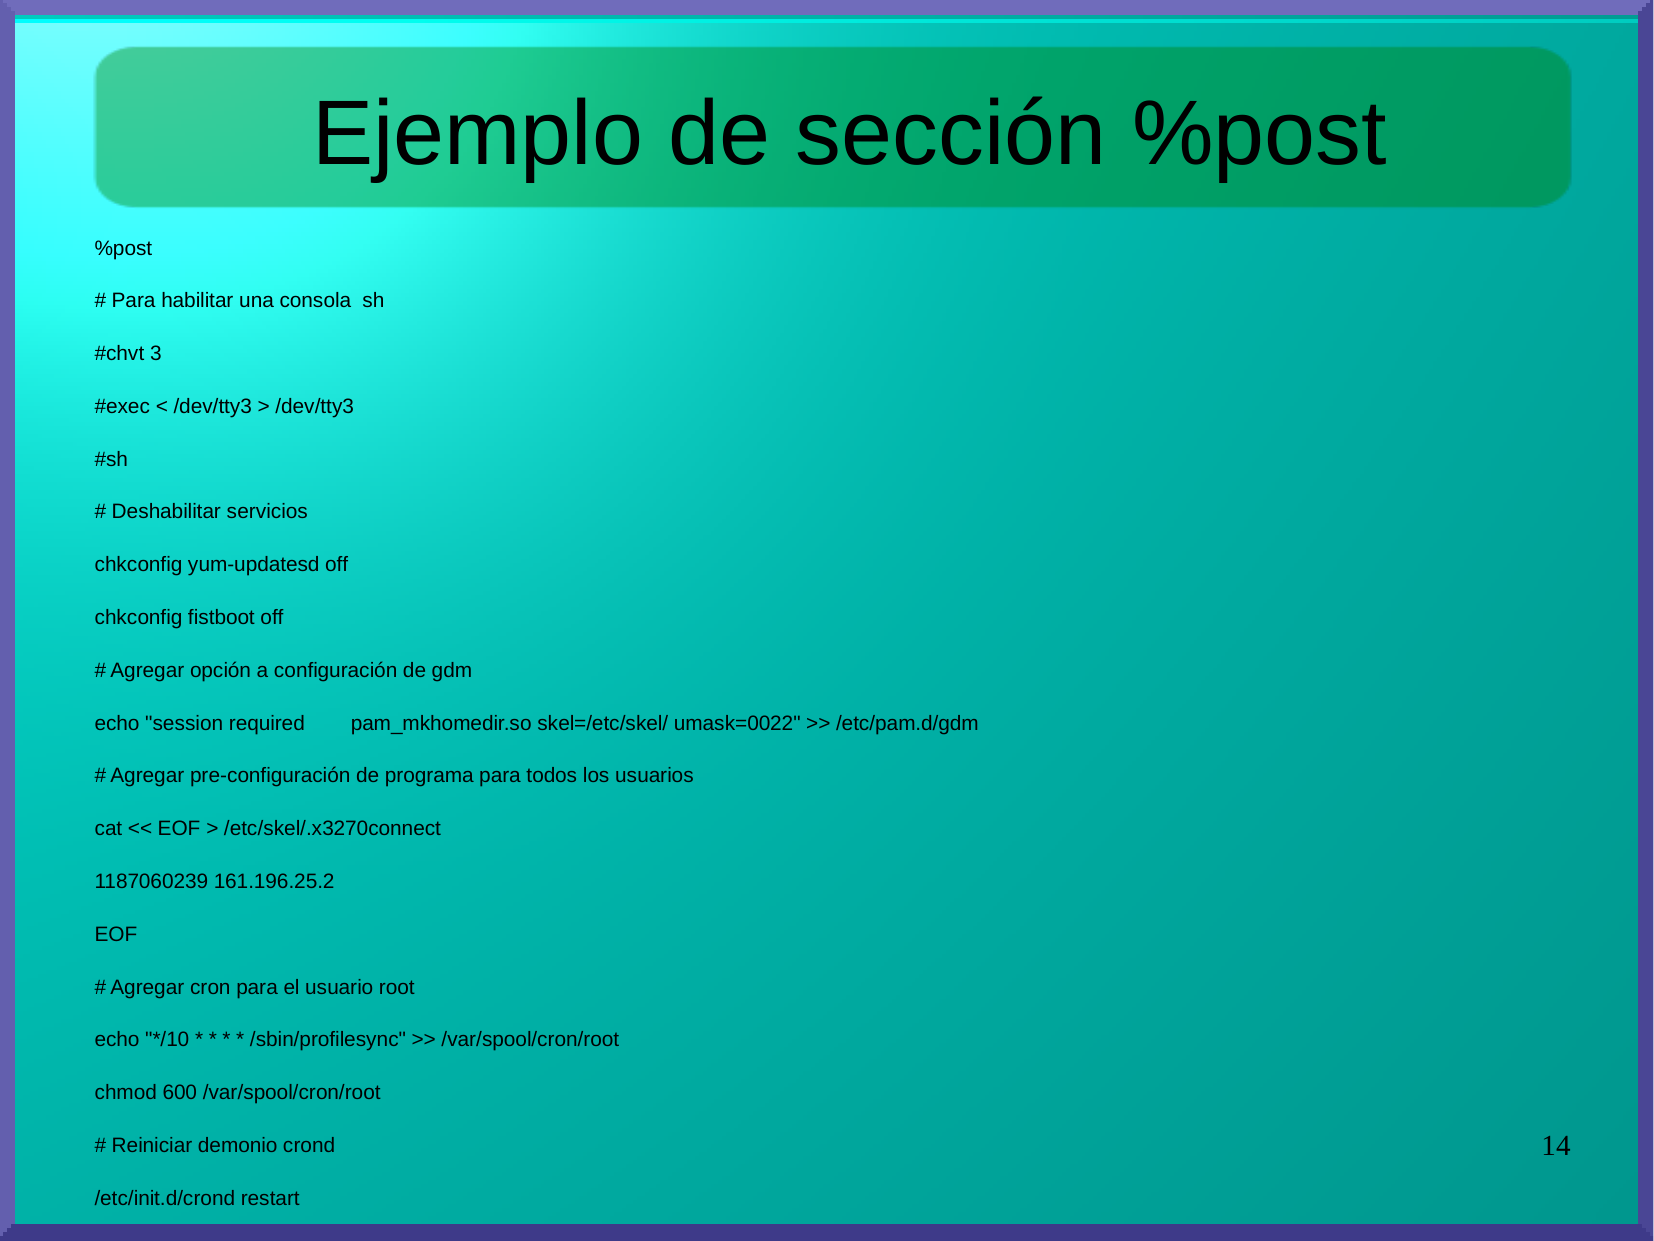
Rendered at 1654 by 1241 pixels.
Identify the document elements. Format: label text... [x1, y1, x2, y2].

picture [0, 0, 1654, 1241]
title Ejemplo de sección %post [106, 36, 1595, 229]
list %post # Para habilitar una consola sh #chvt 3 #exec < /dev/tty3 > /dev/tty3 #sh # Deshabilitar servicios chkconfig yum-updatesd off chkconfig fistboot off # Agregar opción a configuración de gdm echo "session required pam_mkhomedir.so skel=/etc/skel/ umask=0022" >> /etc/pam.d/gdm # Agregar pre-configuración de programa para todos los usuarios cat << EOF > /etc/skel/.x3270connect 1187060239 161.196.25.2 EOF # Agregar cron para el usuario root echo "*/10 * * * * /sbin/profilesync" >> /var/spool/cron/root chmod 600 /var/spool/cron/root # Reiniciar demonio crond /etc/init.d/crond restart [76, 236, 1565, 1241]
